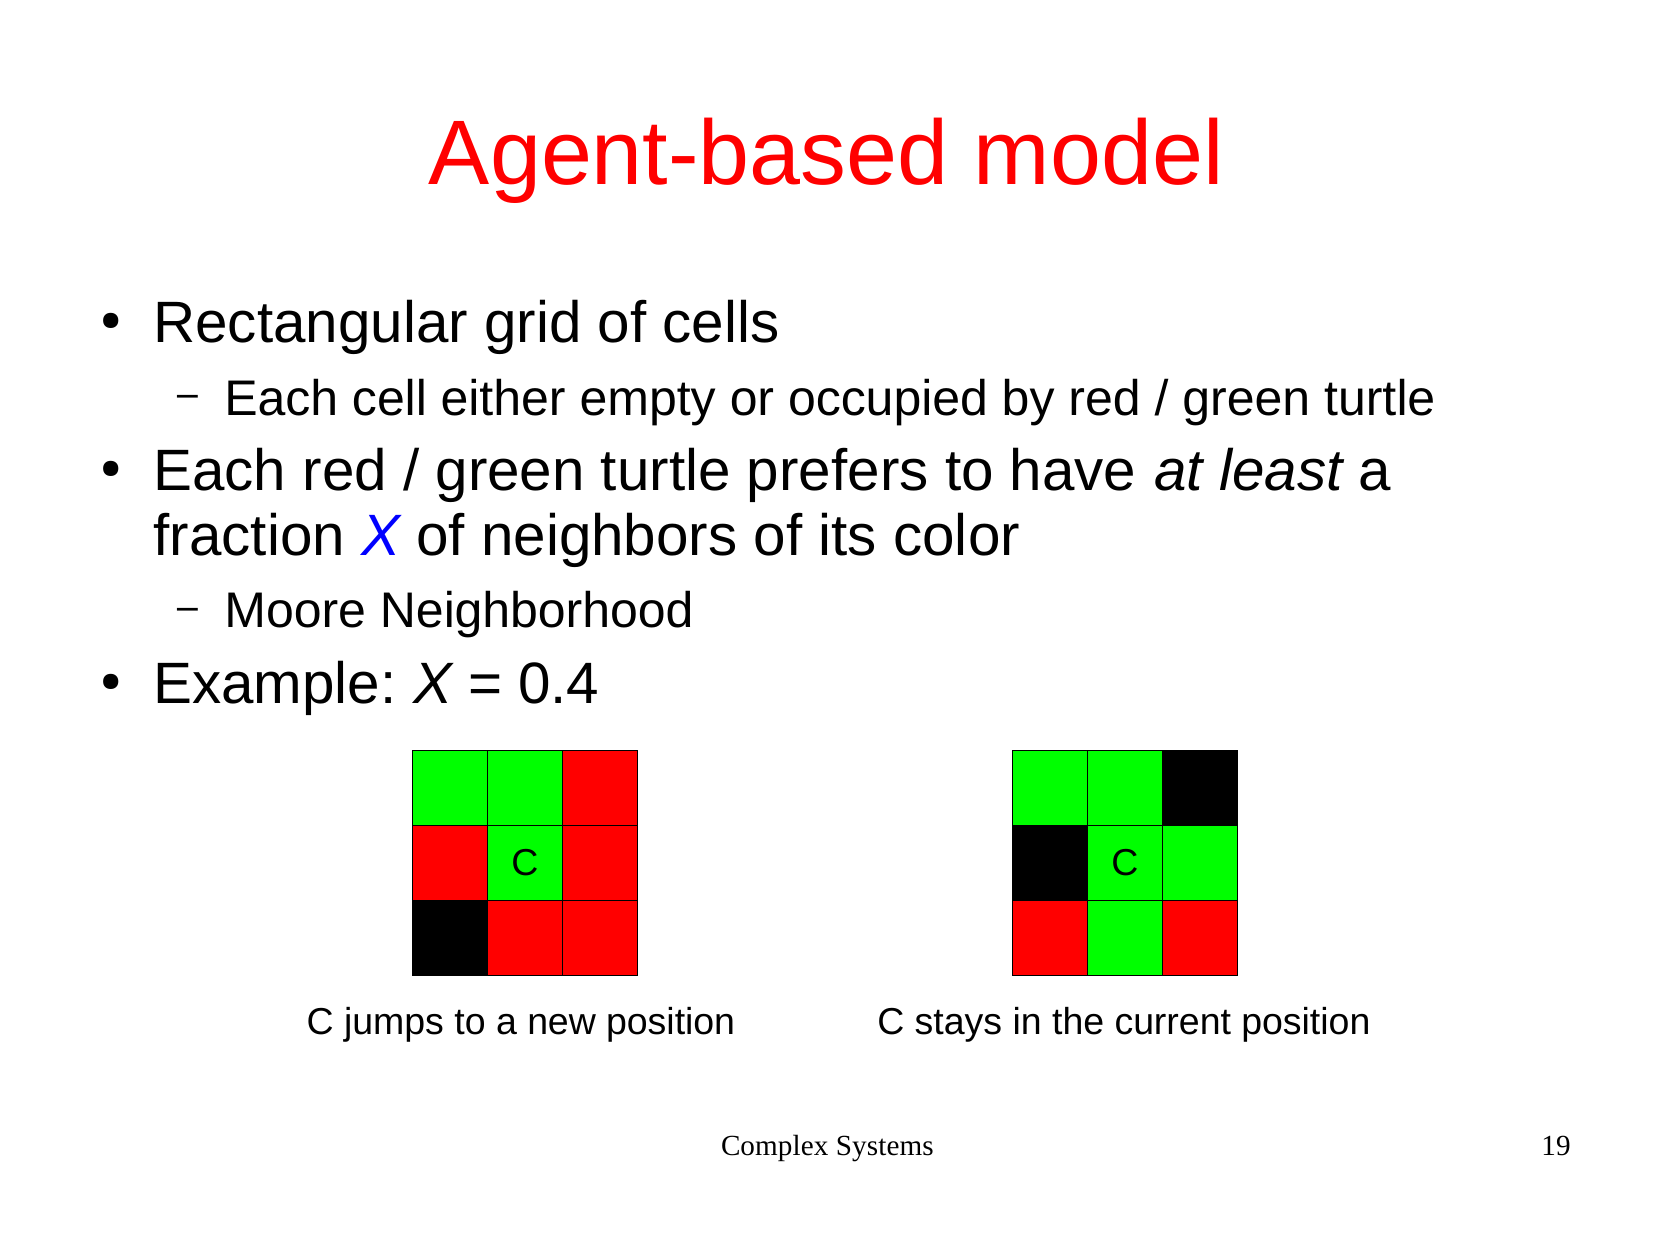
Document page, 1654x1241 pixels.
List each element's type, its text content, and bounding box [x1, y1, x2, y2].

text_box [1012, 750, 1238, 976]
text_box C [487, 825, 562, 900]
text_box C jumps to a new position [291, 993, 751, 1051]
text_box [412, 750, 638, 976]
text_box C stays in the current position [862, 993, 1386, 1051]
list Rectangular grid of cells Each cell either empty or occupied by red / green turtle Each red / green turtle prefers to have at least a fraction X of neighbors of its color Moore Neighborhood Example: X = 0.4 [82, 290, 1571, 1109]
title Agent-based model [82, 49, 1571, 257]
text_box C [1088, 825, 1162, 901]
